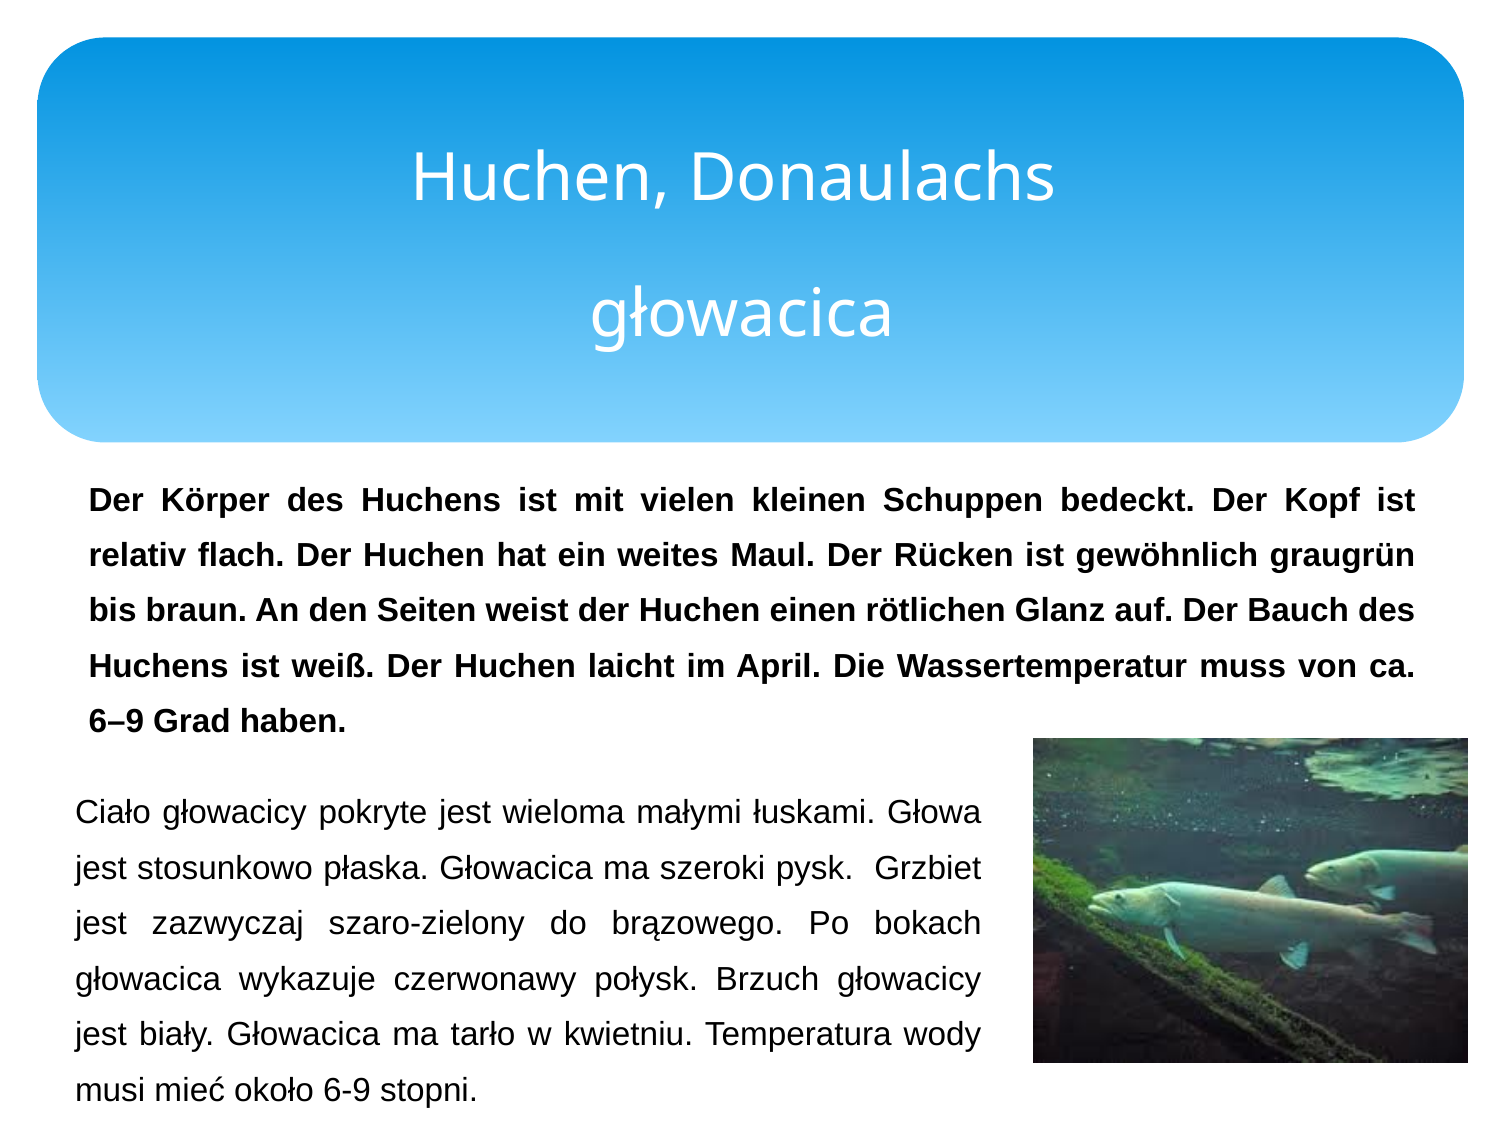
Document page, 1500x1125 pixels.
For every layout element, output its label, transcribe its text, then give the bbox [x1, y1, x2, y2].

picture [1033, 738, 1468, 1063]
title Huchen, Donaulachs głowacica [67, 118, 1418, 322]
text_box Ciało głowacicy pokryte jest wieloma małymi łuskami. Głowa jest stosunkowo płaska. Głowacica ma szeroki pysk. Grzbiet jest zazwyczaj szaro-zielony do brązowego. Po bokach głowacica wykazuje czerwonawy połysk. Brzuch głowacicy jest biały. Głowacica ma tarło w kwietniu. Temperatura wody musi mieć około 6-9 stopni. [60, 767, 1004, 1100]
subtitle Der Körper des Huchens ist mit vielen kleinen Schuppen bedeckt. Der Kopf ist relativ flach. Der Huchen hat ein weites Maul. Der Rücken ist gewöhnlich graugrün bis braun. An den Seiten weist der Huchen einen rötlichen Glanz auf. Der Bauch des Huchens ist weiß. Der Huchen laicht im April. Die Wassertemperatur muss von ca. 6–9 Grad haben. [88, 465, 1418, 849]
